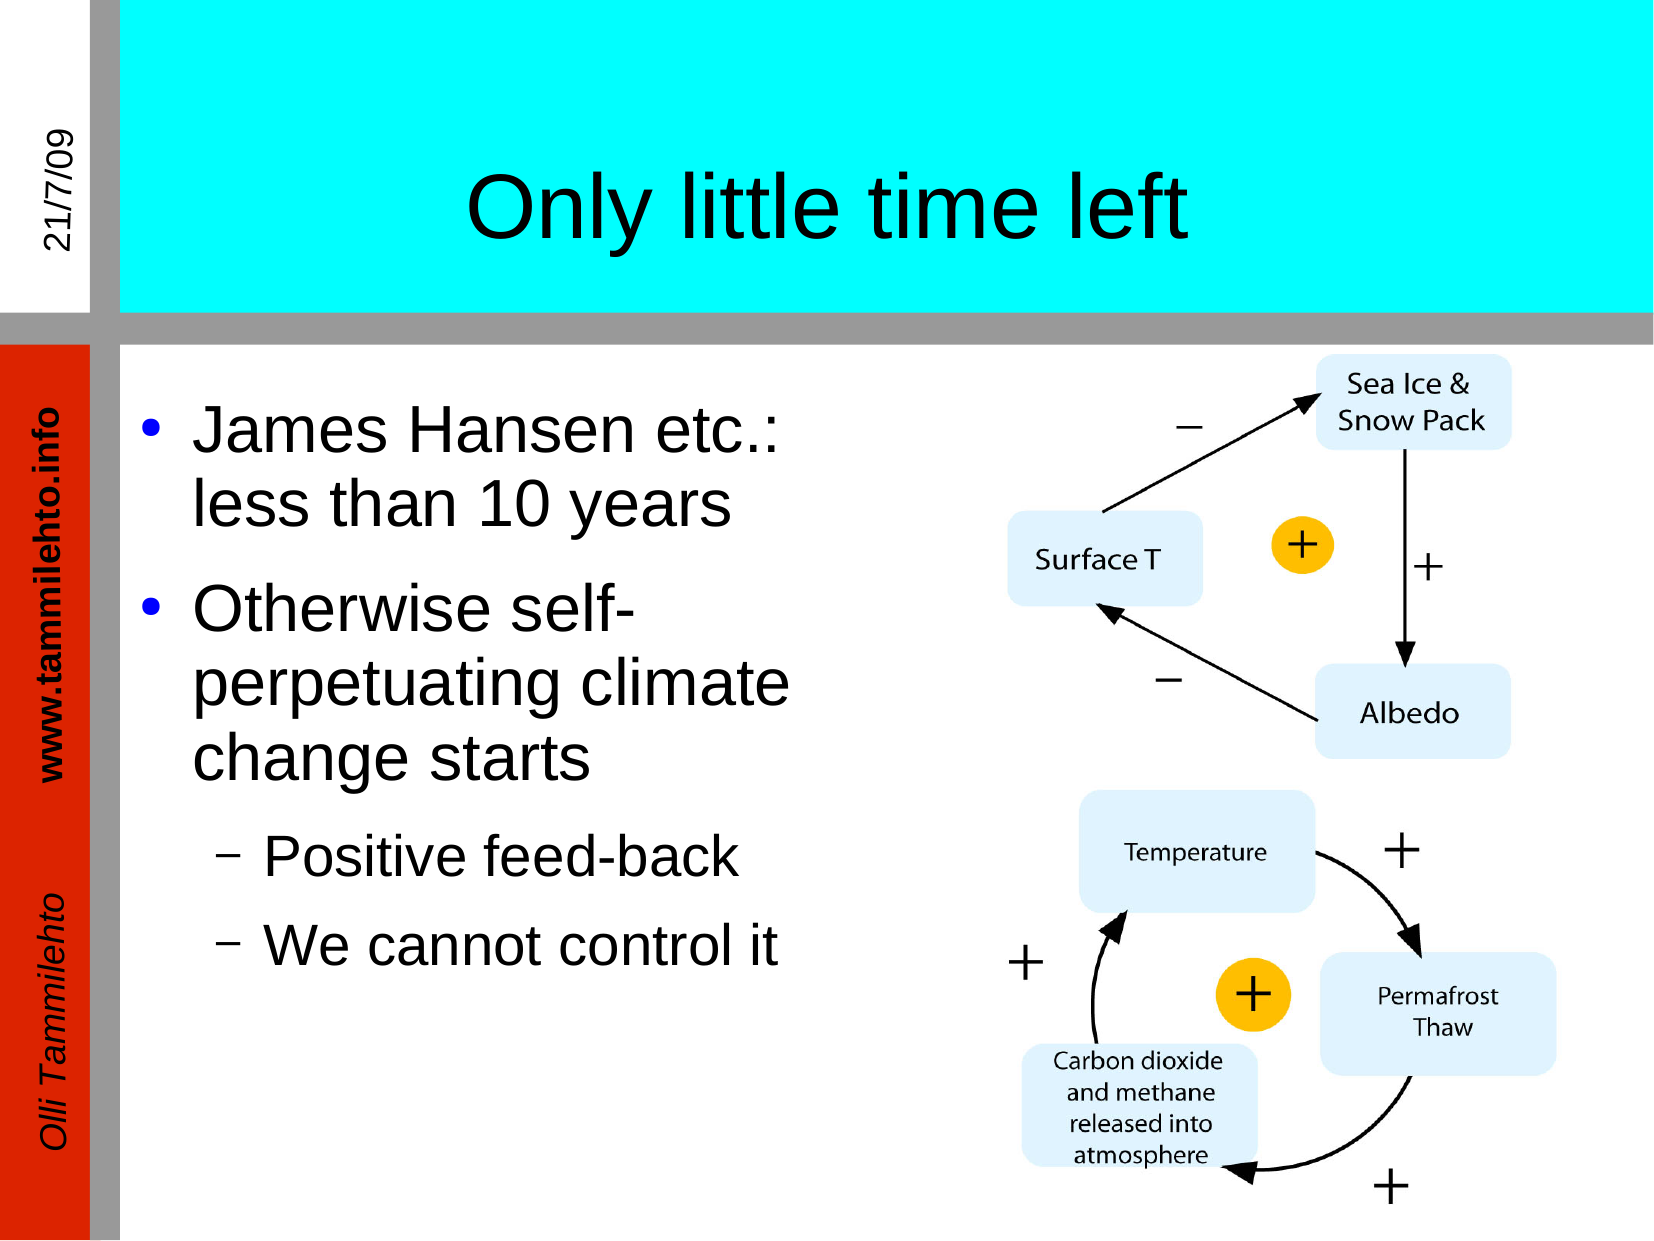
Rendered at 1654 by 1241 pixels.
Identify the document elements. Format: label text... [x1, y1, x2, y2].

picture [974, 354, 1563, 759]
title Only little time left [121, 102, 1534, 311]
picture [974, 767, 1586, 1217]
list James Hansen etc.: less than 10 years Otherwise self-perpetuating climate change starts Positive feed-back We cannot control it [121, 391, 811, 1127]
